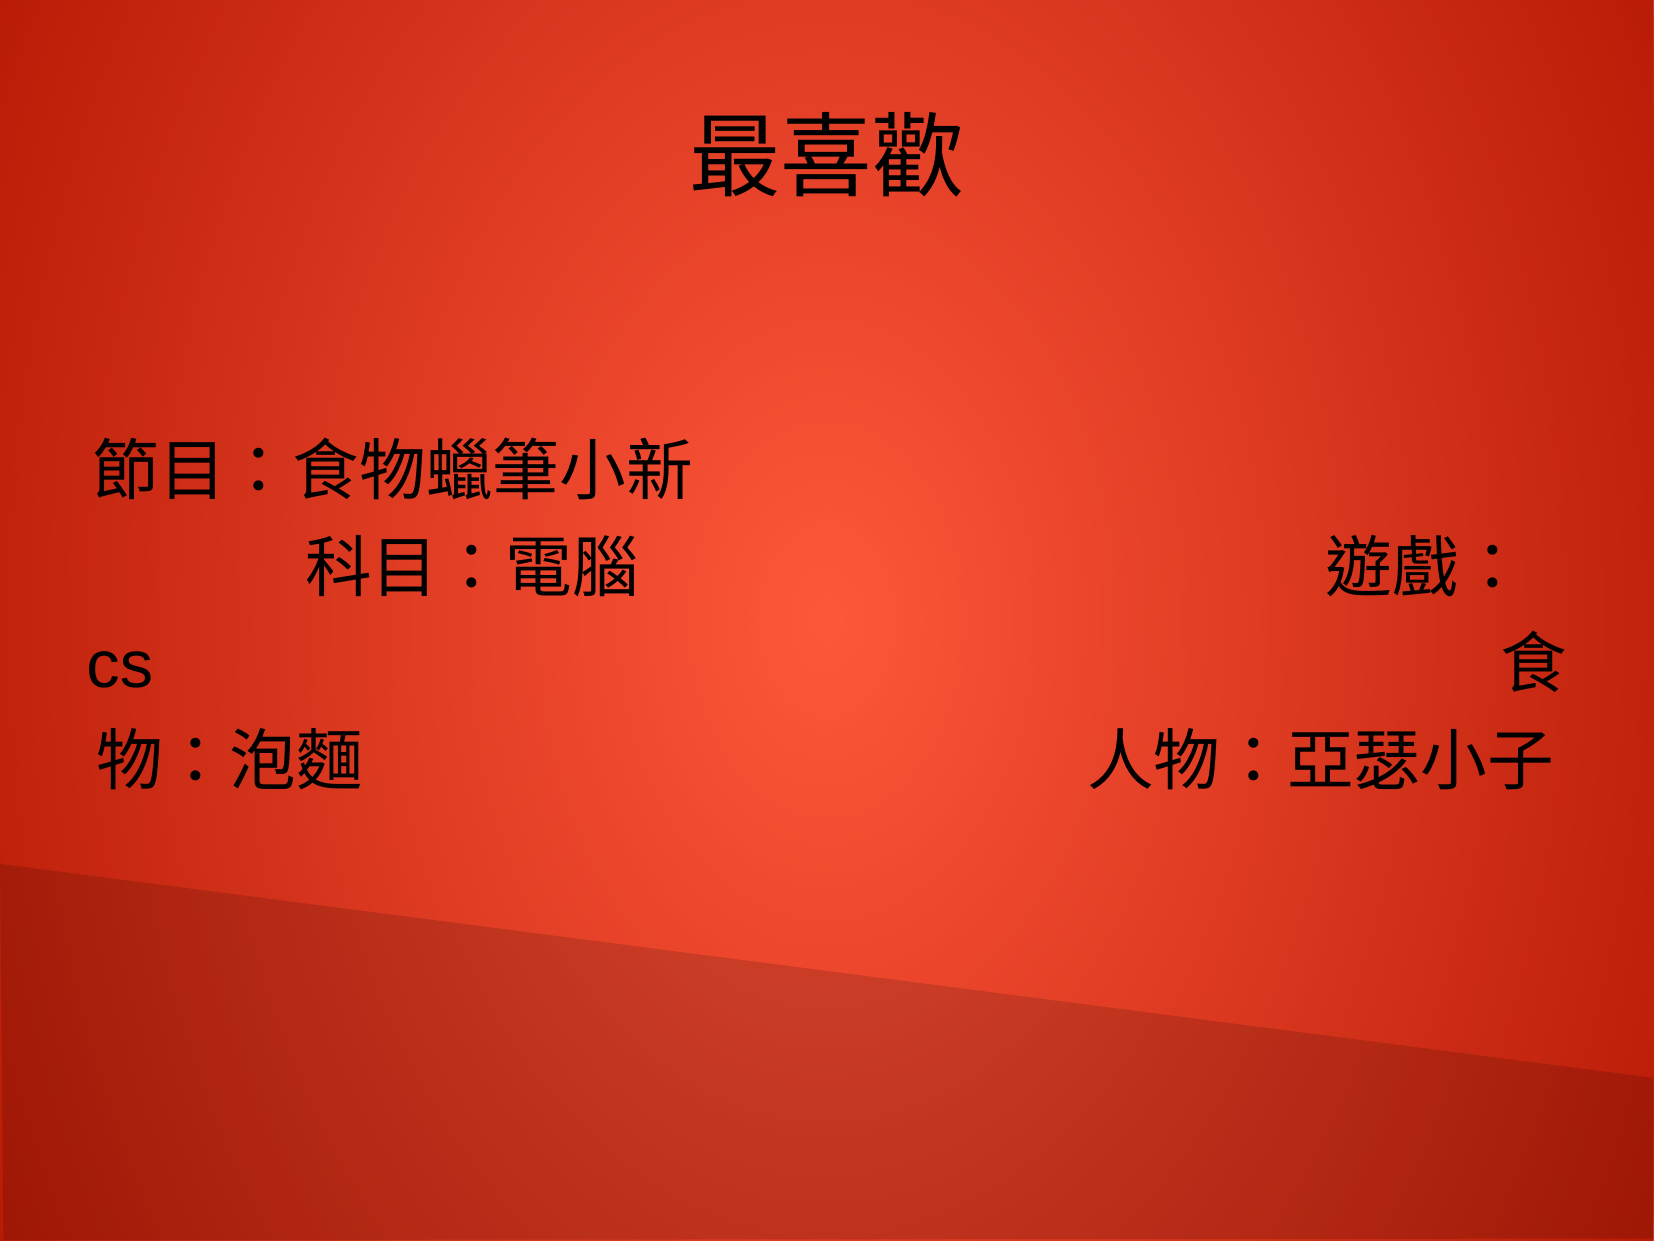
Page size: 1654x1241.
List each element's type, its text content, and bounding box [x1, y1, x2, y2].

subtitle 節目：食物蠟筆小新 科目：電腦 遊戲：cs 食物：泡麵 人物：亞瑟小子 [82, 299, 1571, 1019]
title 最喜歡 [82, 47, 1571, 252]
